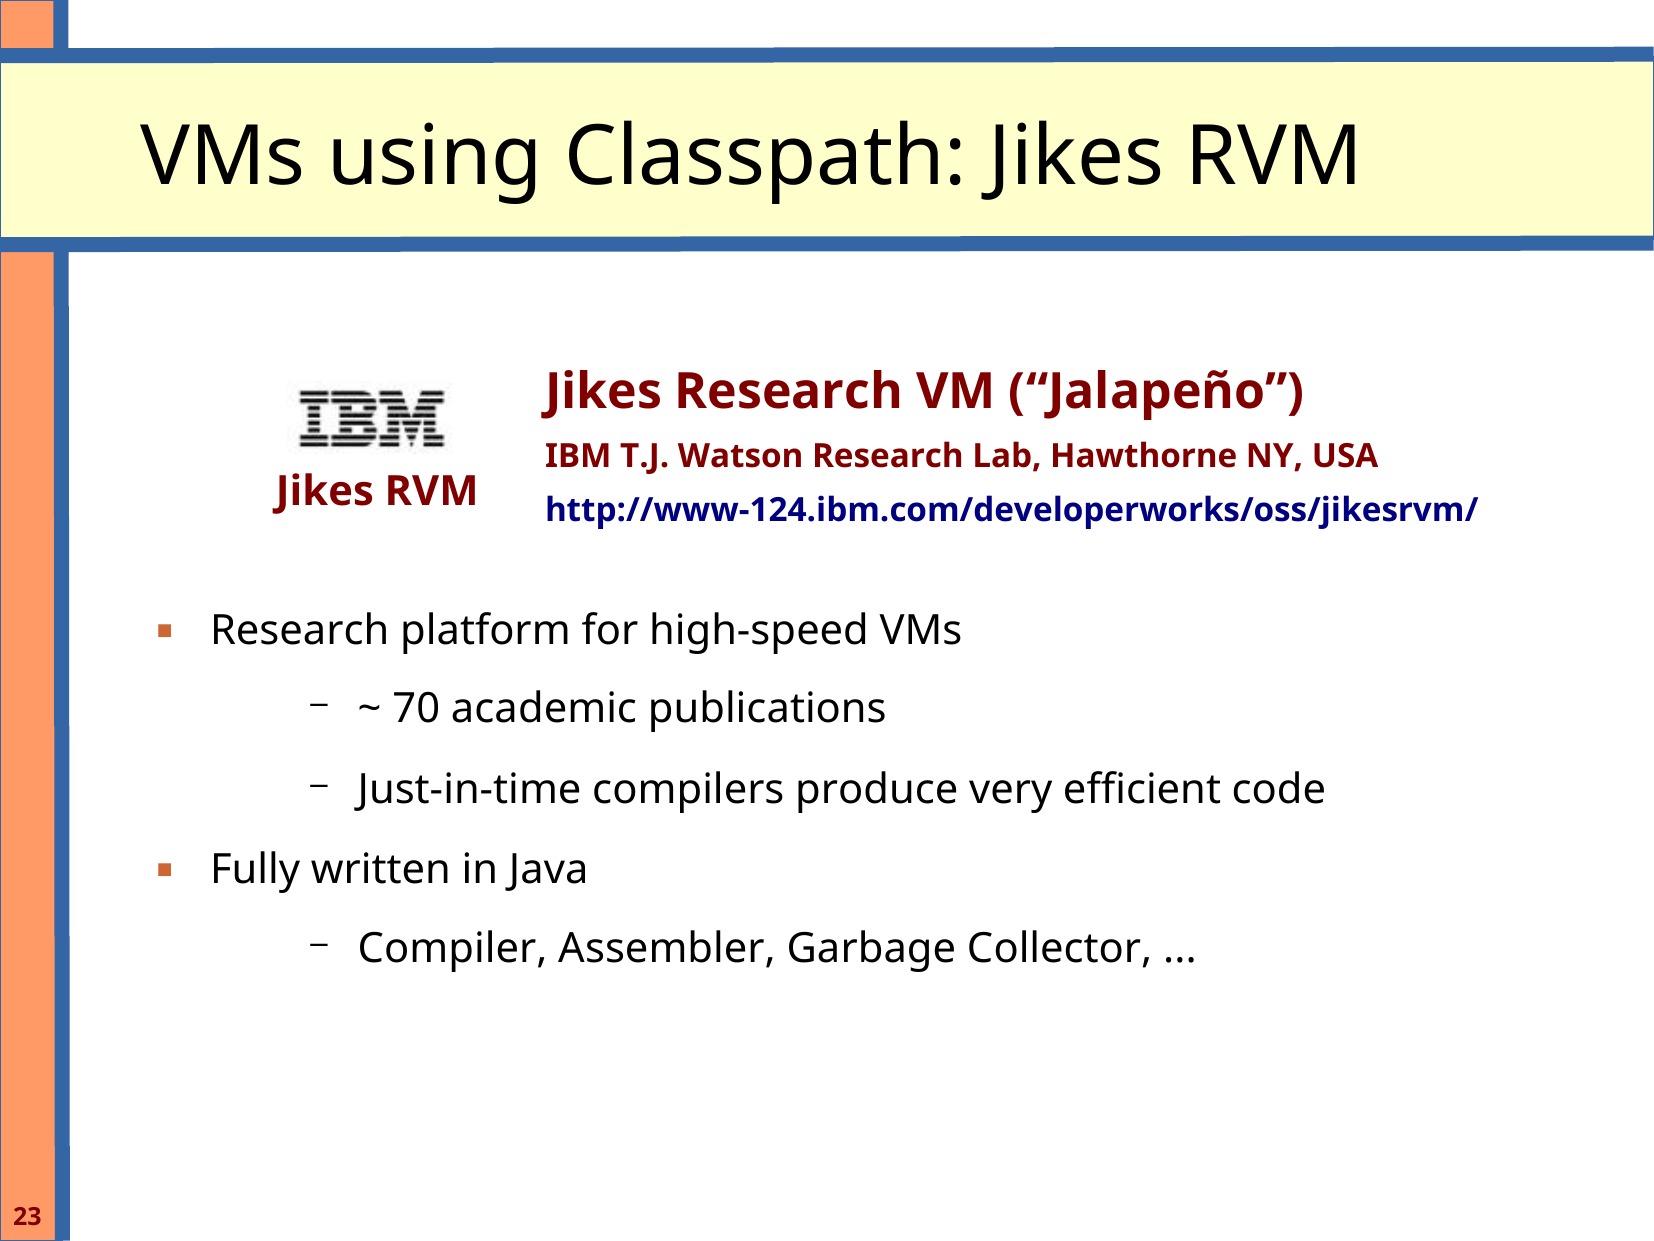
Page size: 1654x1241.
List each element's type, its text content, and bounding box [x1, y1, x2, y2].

picture [286, 381, 458, 456]
text_box Jikes RVM [253, 460, 501, 515]
list Research platform for high-speed VMs ~ 70 academic publications Just-in-time compilers produce very efficient code Fully written in Java Compiler, Assembler, Garbage Collector, ... [121, 600, 1534, 1168]
title VMs using Classpath: Jikes RVM [105, 93, 1520, 212]
text_box Jikes Research VM (“Jalapeño”) IBM T.J. Watson Research Lab, Hawthorne NY, USA http://www-124.ibm.com/developerworks/oss/jikesrvm/ [545, 330, 1497, 556]
